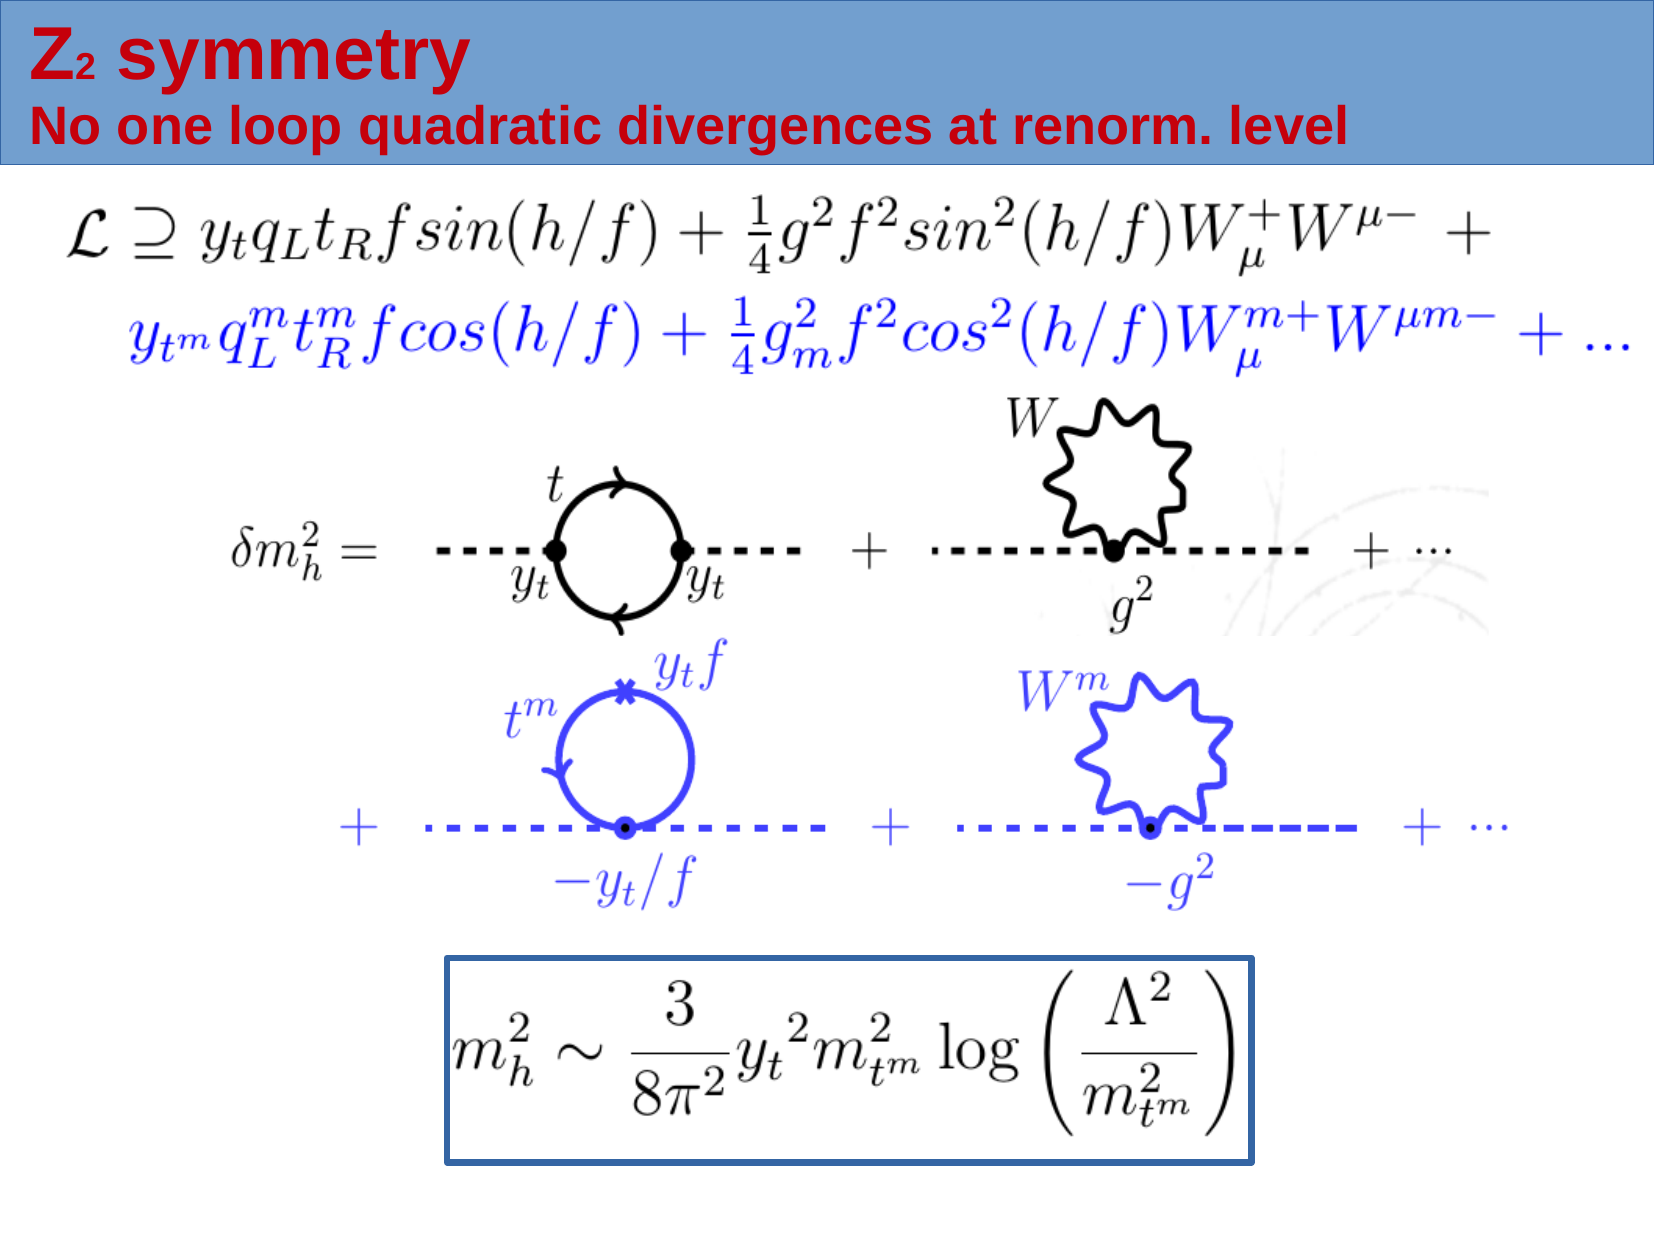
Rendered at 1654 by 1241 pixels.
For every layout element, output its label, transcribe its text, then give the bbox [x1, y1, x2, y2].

picture [450, 960, 1249, 1160]
text_box [0, 0, 1654, 165]
picture [56, 193, 1649, 937]
title Z2 symmetry No one loop quadratic divergences at renorm. level [0, 11, 1471, 156]
